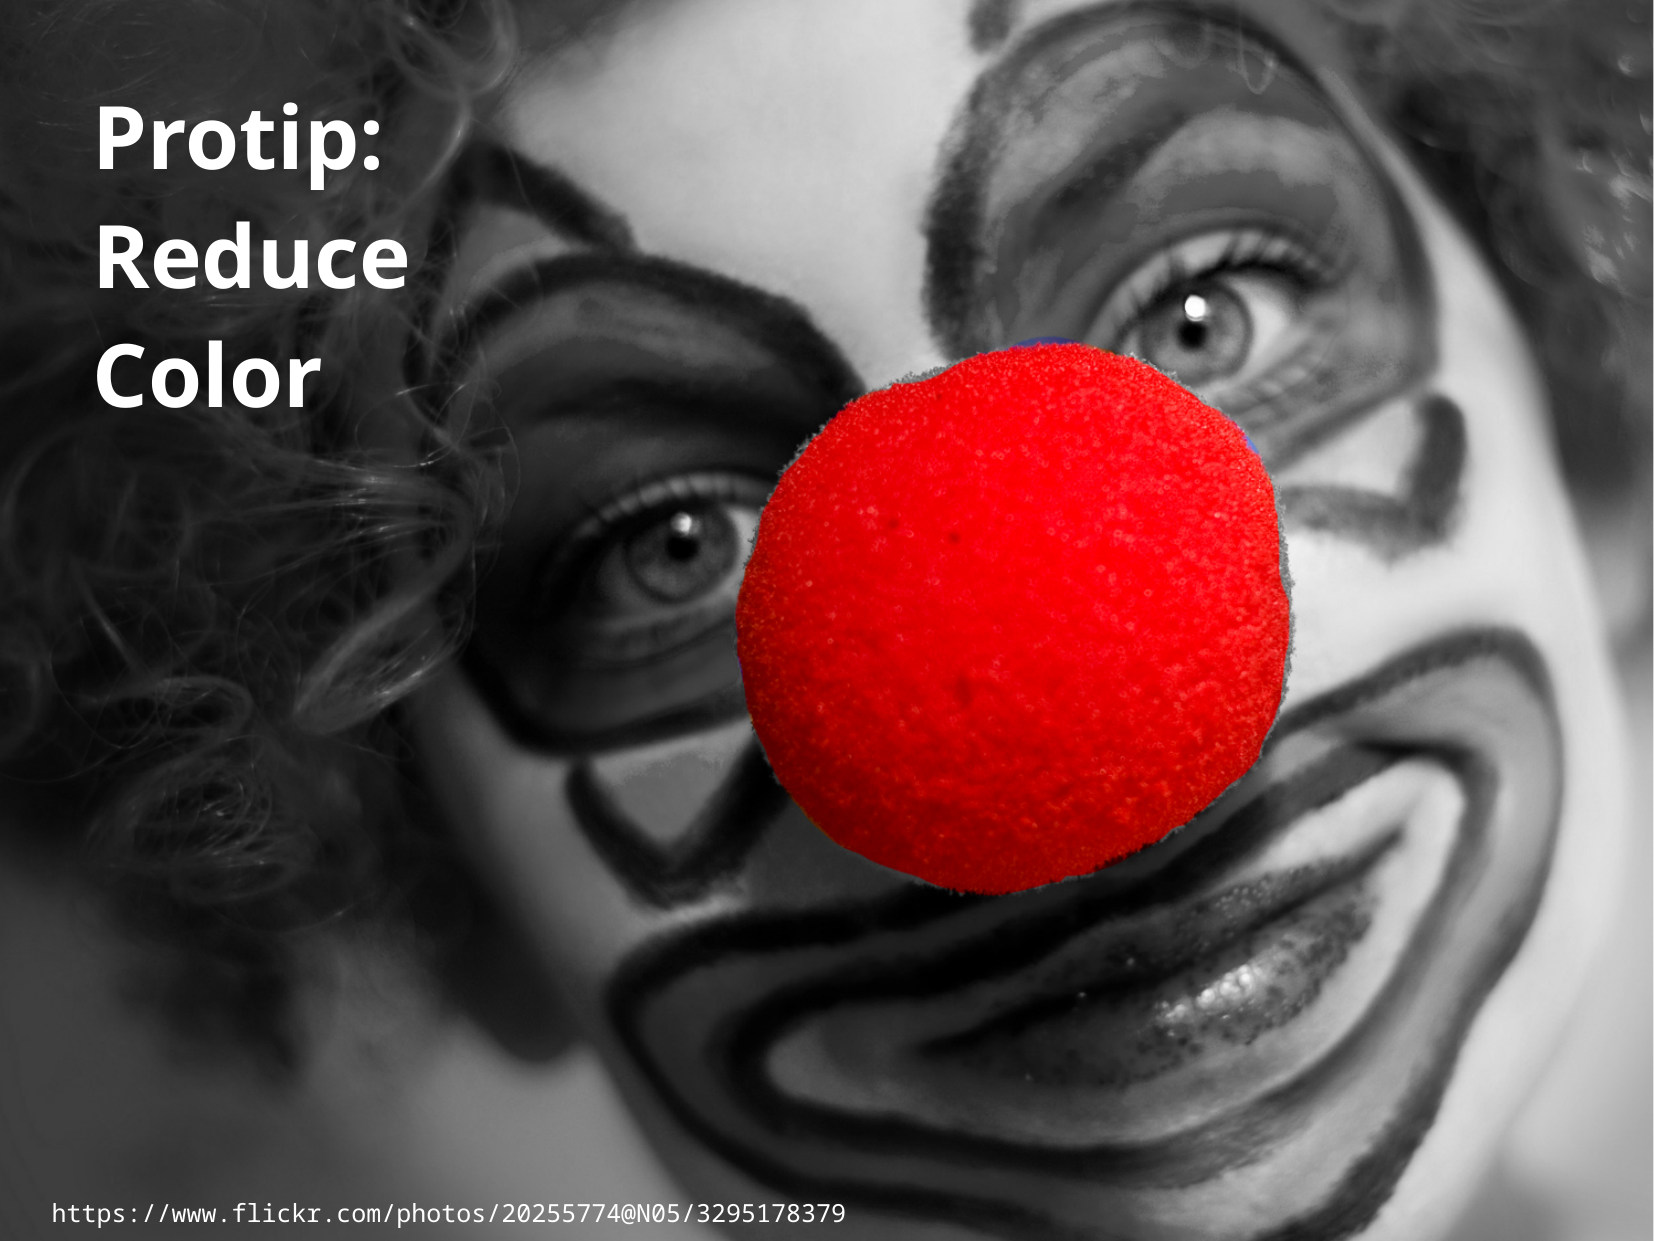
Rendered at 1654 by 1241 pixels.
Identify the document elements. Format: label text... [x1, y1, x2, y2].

text_box Protip: Reduce Color [77, 68, 1368, 378]
picture [0, 0, 1654, 1241]
text_box https://www.flickr.com/photos/20255774@N05/3295178379 [36, 1188, 1537, 1241]
